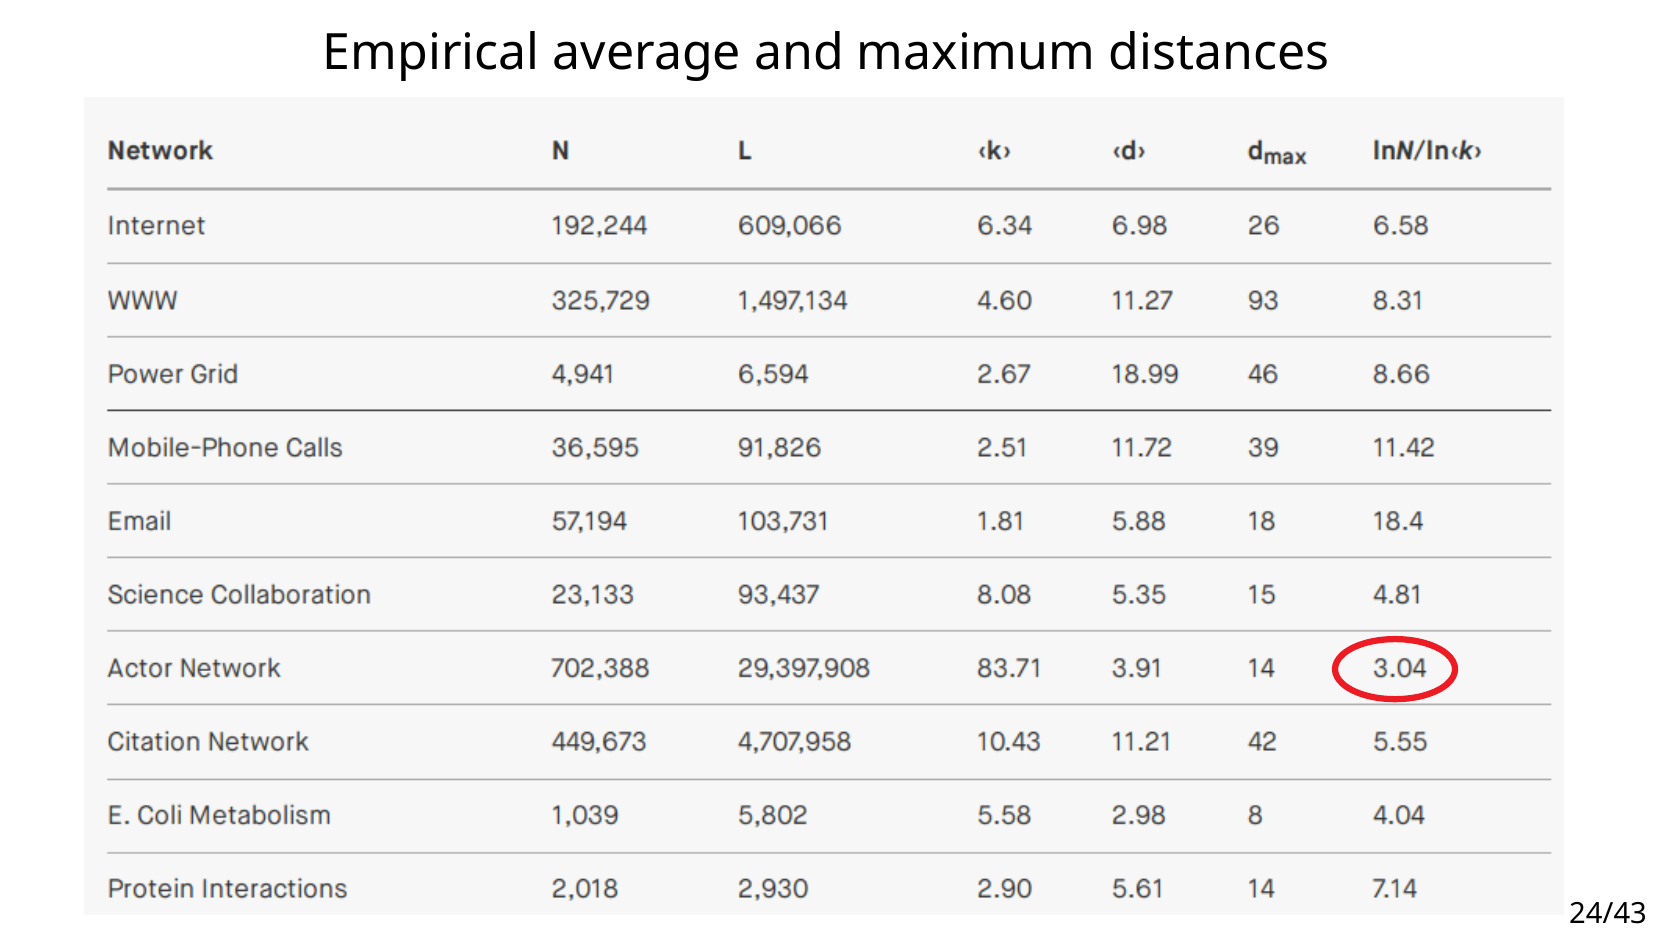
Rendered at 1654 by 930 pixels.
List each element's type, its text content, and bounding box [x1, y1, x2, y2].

title Empirical average and maximum distances [82, 13, 1571, 87]
picture [84, 97, 1564, 916]
